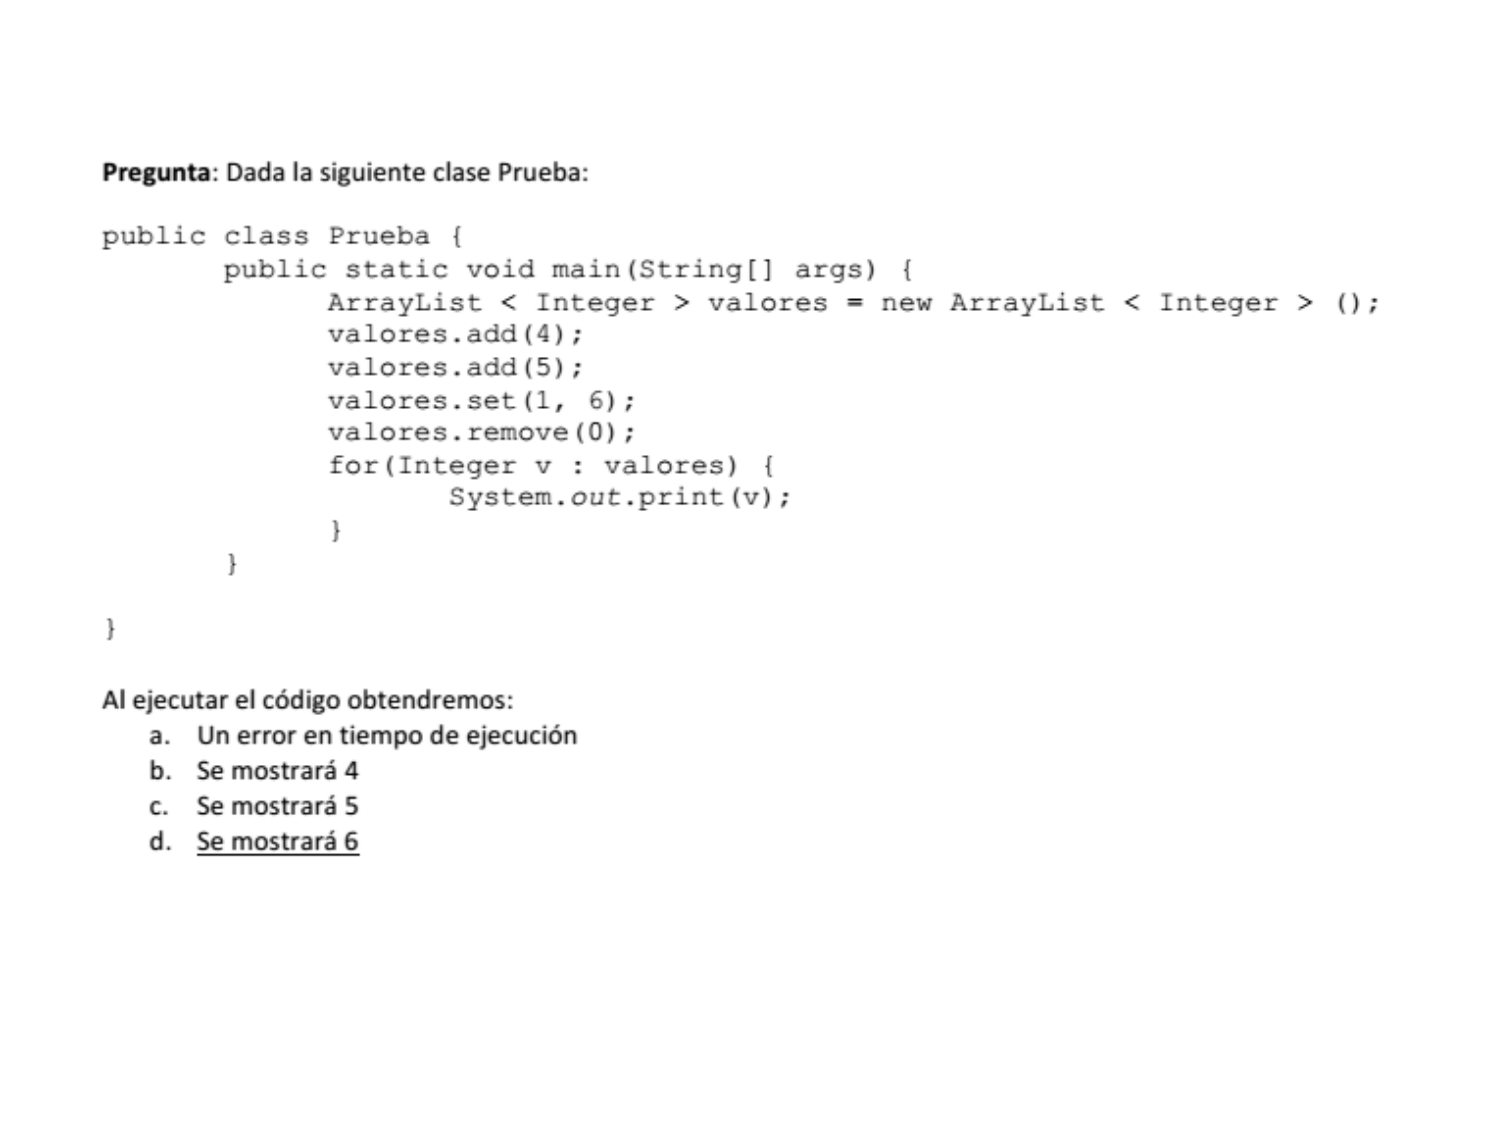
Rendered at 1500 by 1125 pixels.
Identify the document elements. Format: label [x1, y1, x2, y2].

picture [76, 148, 1454, 870]
